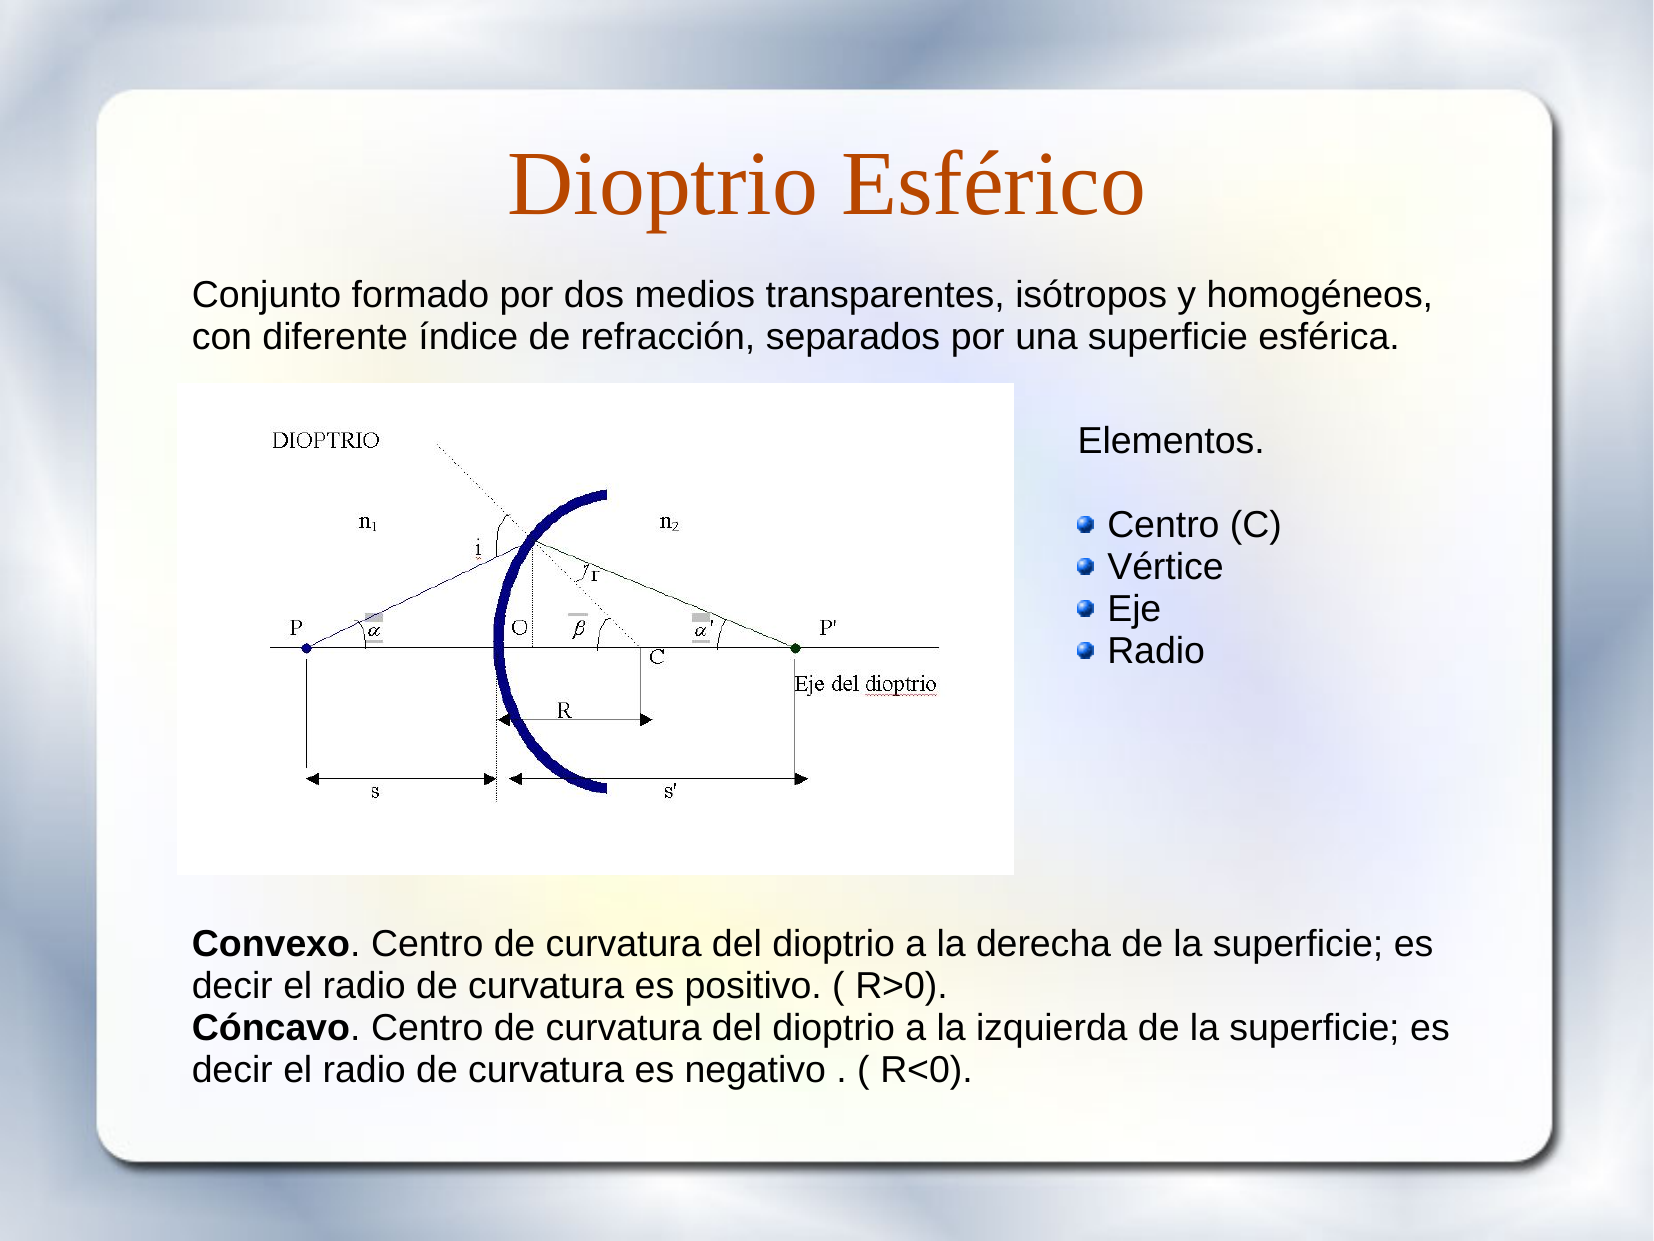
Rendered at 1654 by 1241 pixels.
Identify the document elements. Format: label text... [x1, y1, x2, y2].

text_box Convexo. Centro de curvatura del dioptrio a la derecha de la superficie; es decir el radio de curvatura es positivo. ( R>0). Cóncavo. Centro de curvatura del dioptrio a la izquierda de la superficie; es decir el radio de curvatura es negativo . ( R<0). [177, 915, 1477, 1101]
picture [0, 0, 1654, 1241]
text_box Conjunto formado por dos medios transparentes, isótropos y homogéneos, con diferente índice de refracción, separados por una superficie esférica. [177, 265, 1506, 384]
text_box Elementos. Centro (C) Vértice Eje Radio [1062, 412, 1418, 680]
title Dioptrio Esférico [121, 132, 1534, 235]
